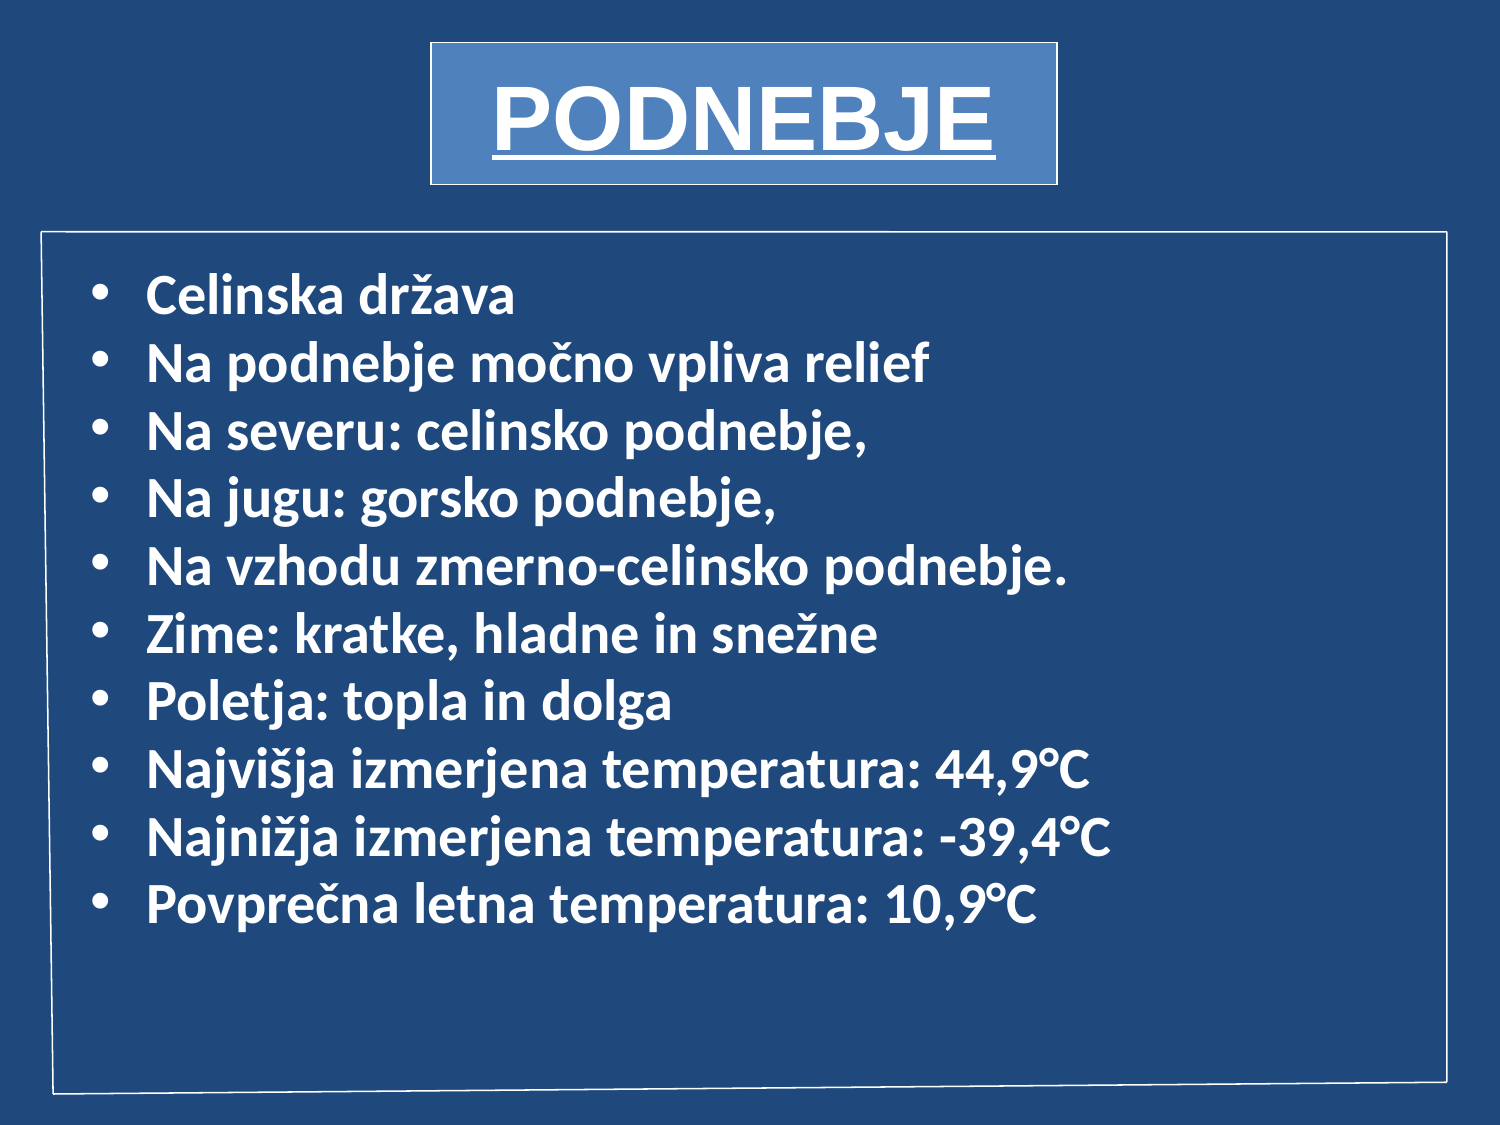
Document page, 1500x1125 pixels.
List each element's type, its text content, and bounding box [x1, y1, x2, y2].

text_box PODNEBJE [430, 42, 1057, 185]
list Celinska država Na podnebje močno vpliva relief Na severu: celinsko podnebje, Na jugu: gorsko podnebje, Na vzhodu zmerno-celinsko podnebje. Zime: kratke, hladne in snežne Poletja: topla in dolga Najvišja izmerjena temperatura: 44,9°C Najnižja izmerjena temperatura: -39,4°C Povprečna letna temperatura: 10,9°C [75, 262, 1425, 1005]
